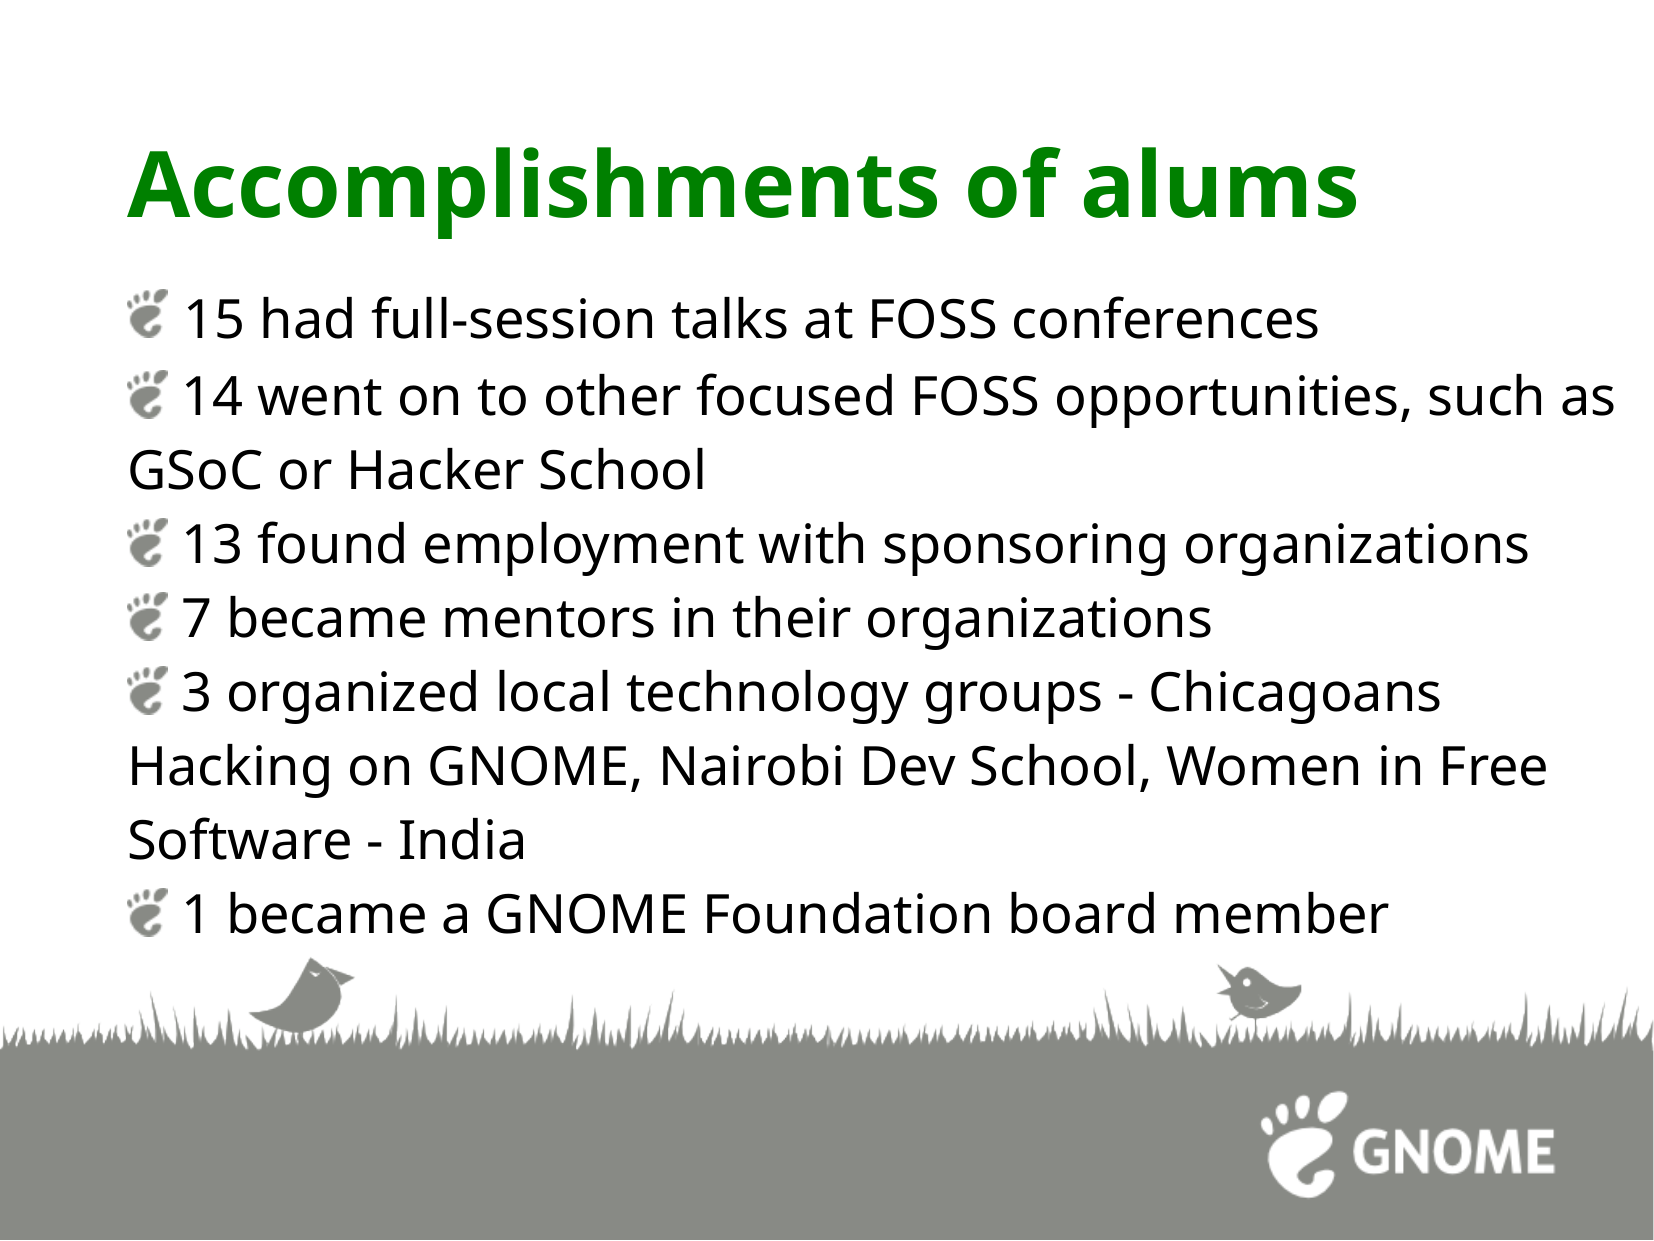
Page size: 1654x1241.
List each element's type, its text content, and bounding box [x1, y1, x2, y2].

picture [0, 0, 1654, 1241]
text_box 15 had full-session talks at FOSS conferences 14 went on to other focused FOSS opportunities, such as GSoC or Hacker School 13 found employment with sponsoring organizations 7 became mentors in their organizations 3 organized local technology groups - Chicagoans Hacking on GNOME, Nairobi Dev School, Women in Free Software - India 1 became a GNOME Foundation board member [112, 262, 1654, 1038]
text_box Accomplishments of alums [112, 112, 1654, 251]
